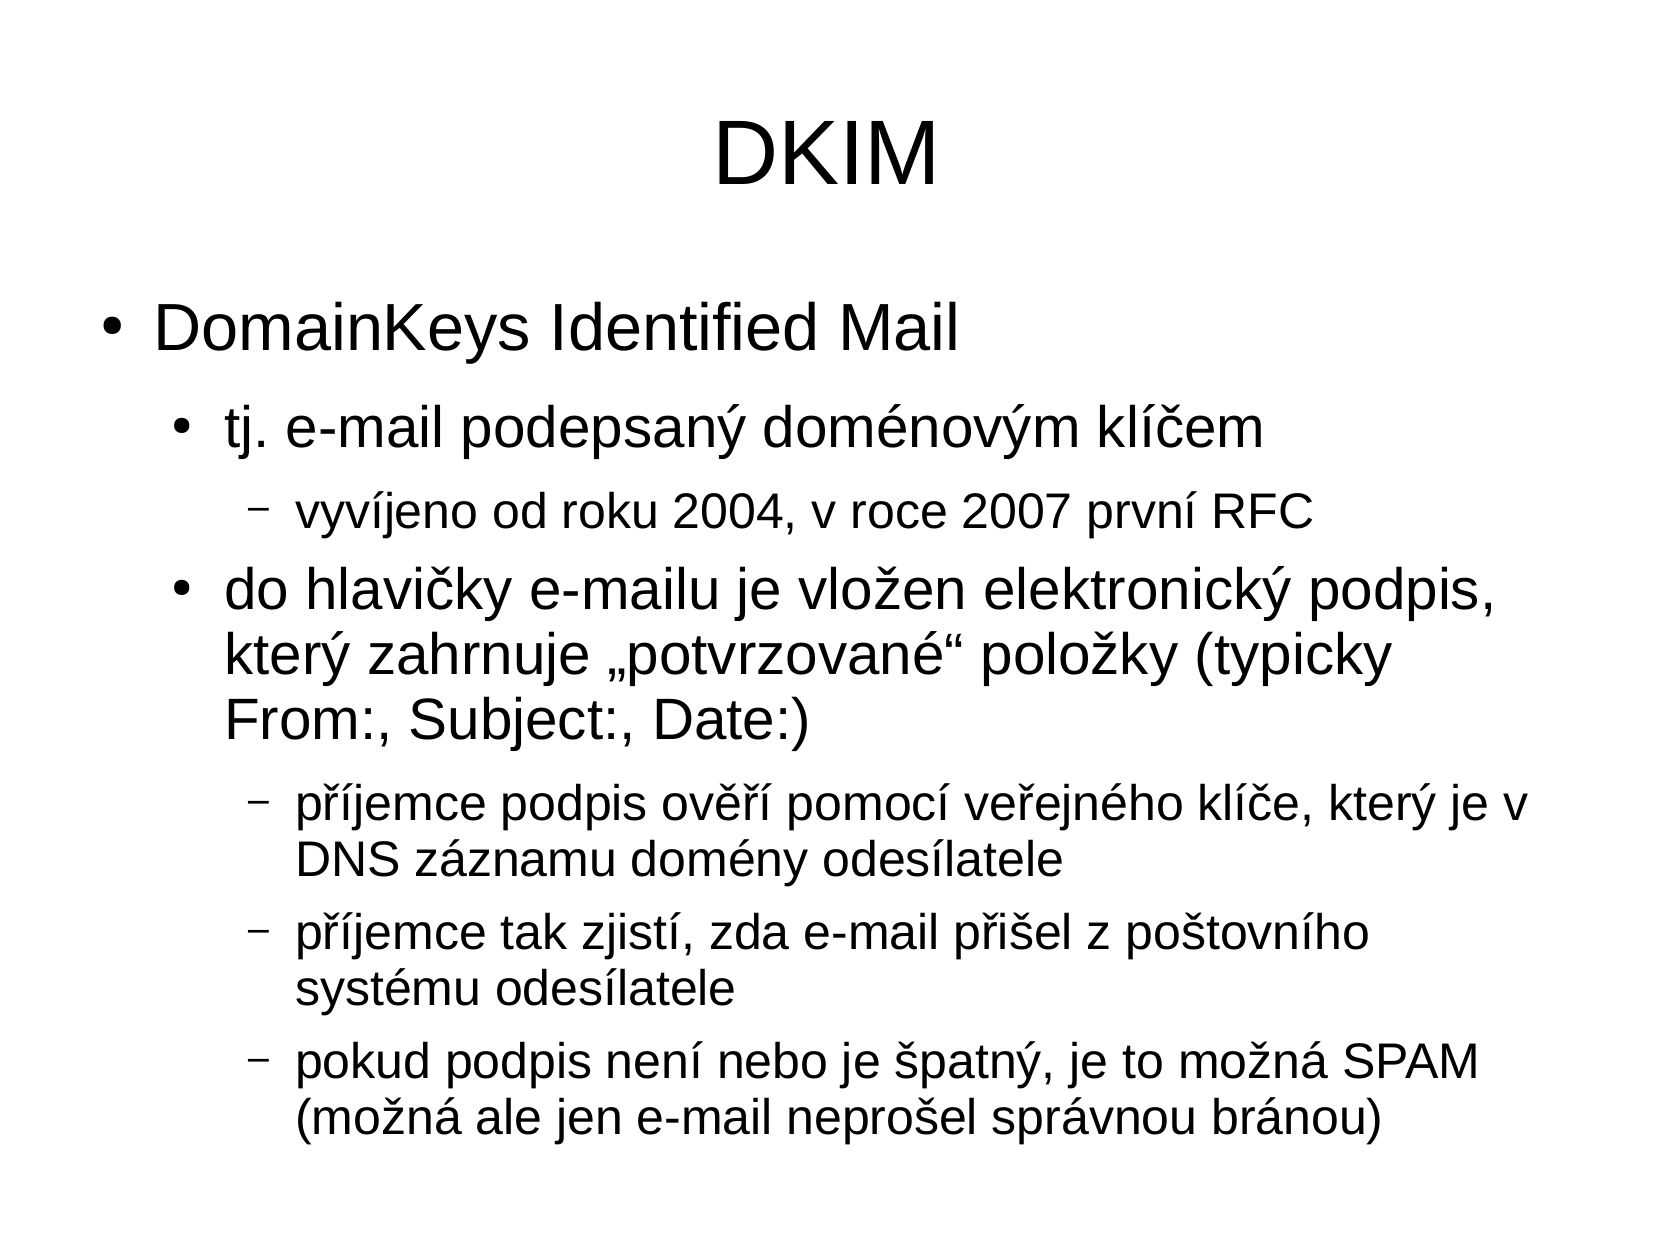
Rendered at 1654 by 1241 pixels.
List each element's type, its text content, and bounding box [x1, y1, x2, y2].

list DomainKeys Identified Mail tj. e-mail podepsaný doménovým klíčem vyvíjeno od roku 2004, v roce 2007 první RFC do hlavičky e-mailu je vložen elektronický podpis, který zahrnuje „potvrzované“ položky (typicky From:, Subject:, Date:) příjemce podpis ověří pomocí veřejného klíče, který je v DNS záznamu domény odesílatele příjemce tak zjistí, zda e-mail přišel z poštovního systému odesílatele pokud podpis není nebo je špatný, je to možná SPAM (možná ale jen e-mail neprošel správnou bránou) [82, 290, 1571, 1146]
title DKIM [82, 49, 1571, 257]
